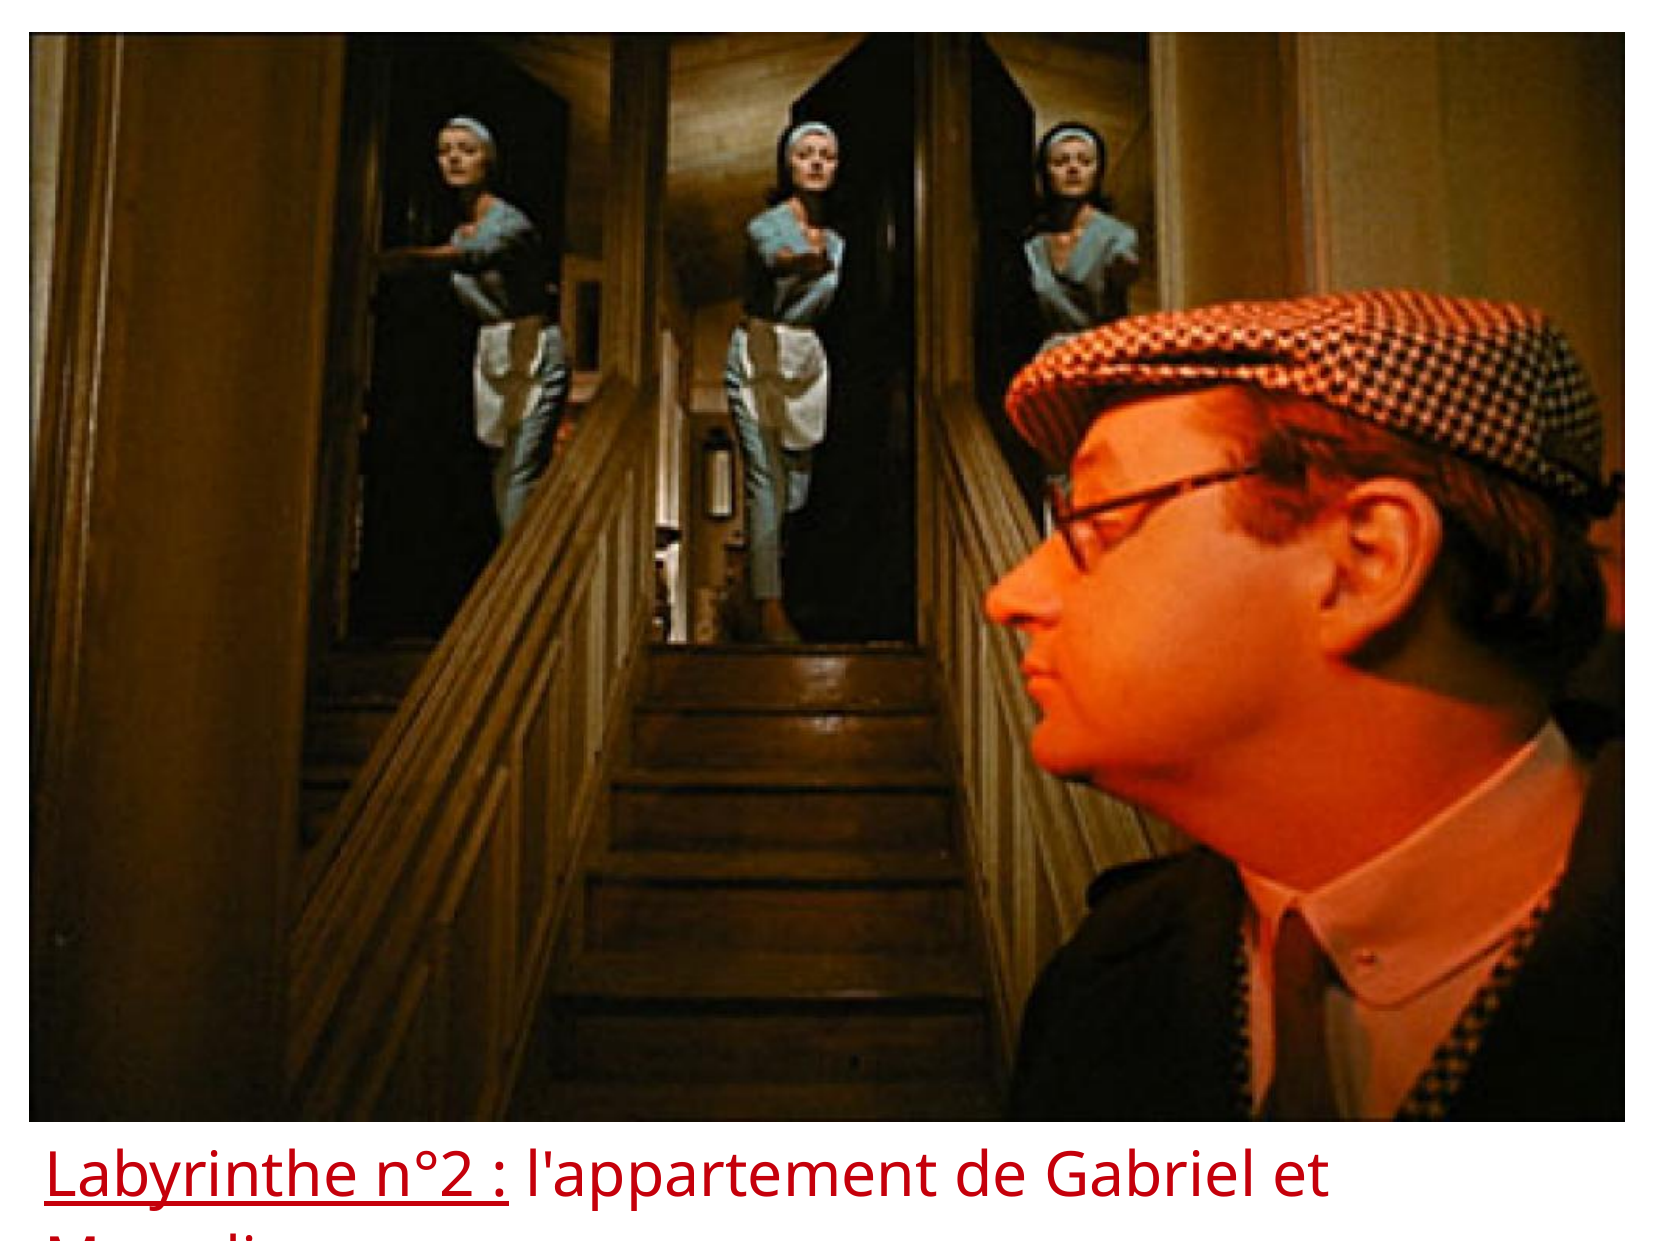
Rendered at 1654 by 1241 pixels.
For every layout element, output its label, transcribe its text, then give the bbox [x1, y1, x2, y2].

picture [29, 32, 1625, 1122]
text_box Labyrinthe n°2 : l'appartement de Gabriel et Marceline [29, 1122, 1625, 1211]
